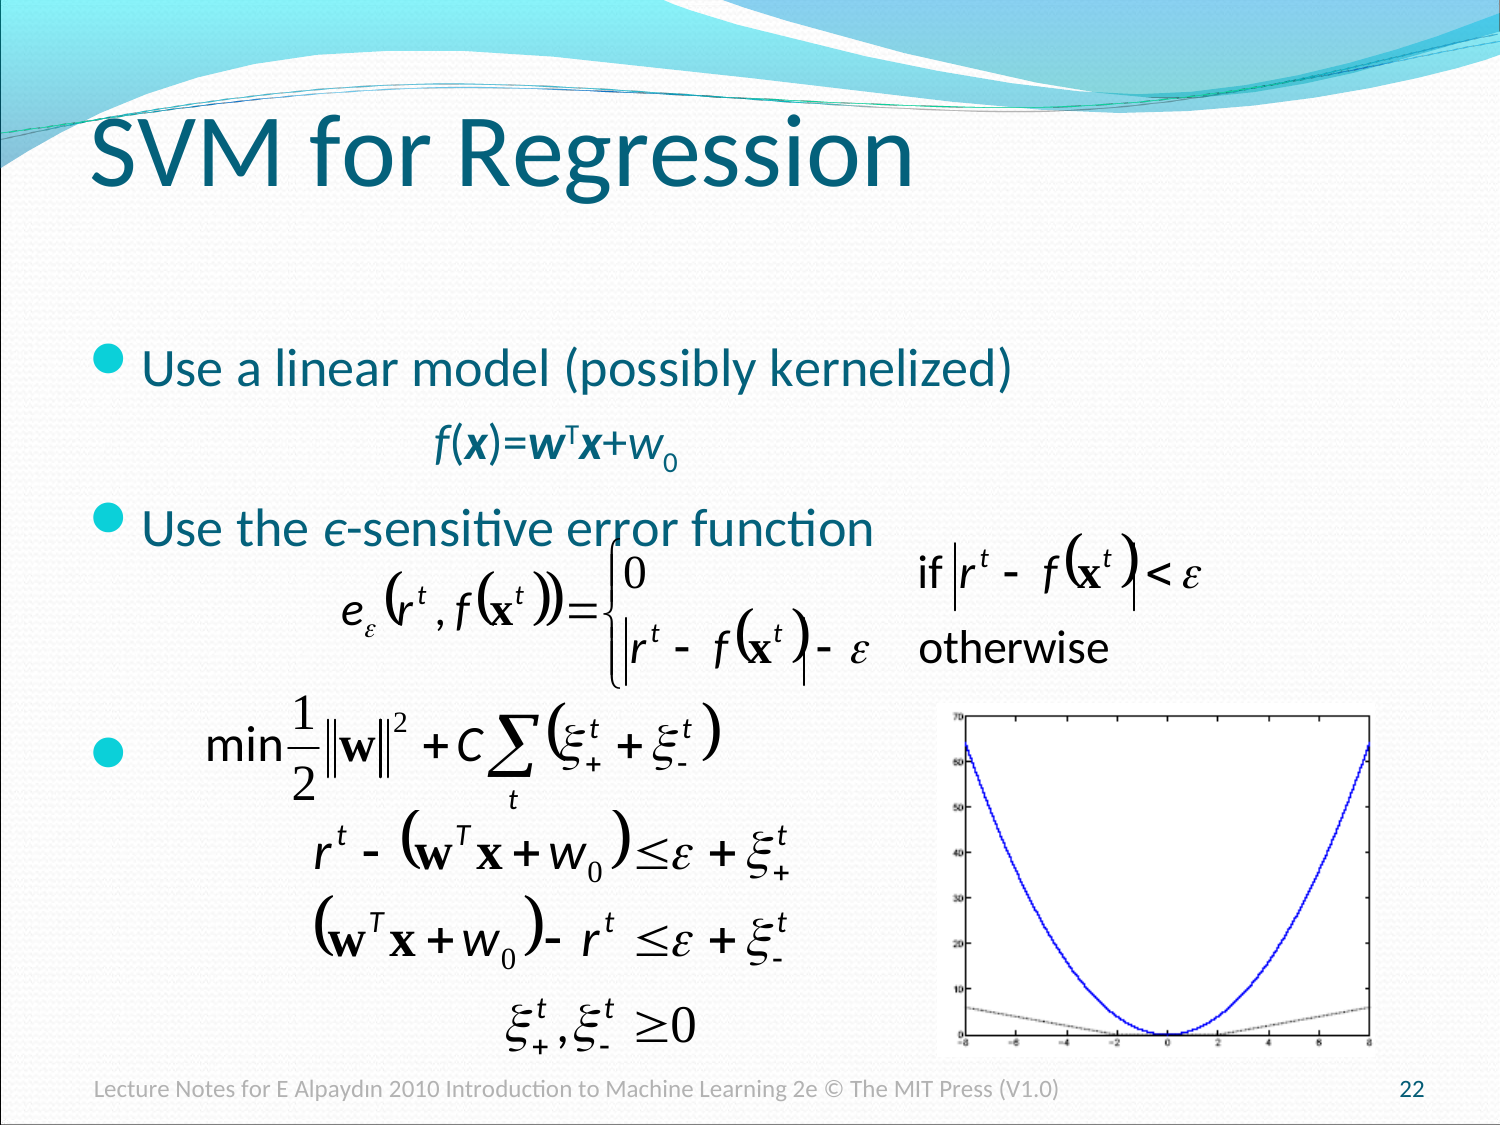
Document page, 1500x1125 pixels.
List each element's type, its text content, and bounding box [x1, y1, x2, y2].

text_box <number> [1299, 1042, 1426, 1103]
picture [0, 0, 1500, 1125]
text_box SVM for Regression [75, 75, 1426, 212]
text_box Lecture Notes for E Alpaydın 2010 Introduction to Machine Learning 2e © The MIT Press (V1.0) [93, 1042, 1254, 1103]
text_box Use a linear model (possibly kernelized) f(x)=wTx+w0 Use the є-sensitive error function [75, 324, 1426, 963]
chart [200, 530, 1213, 1042]
